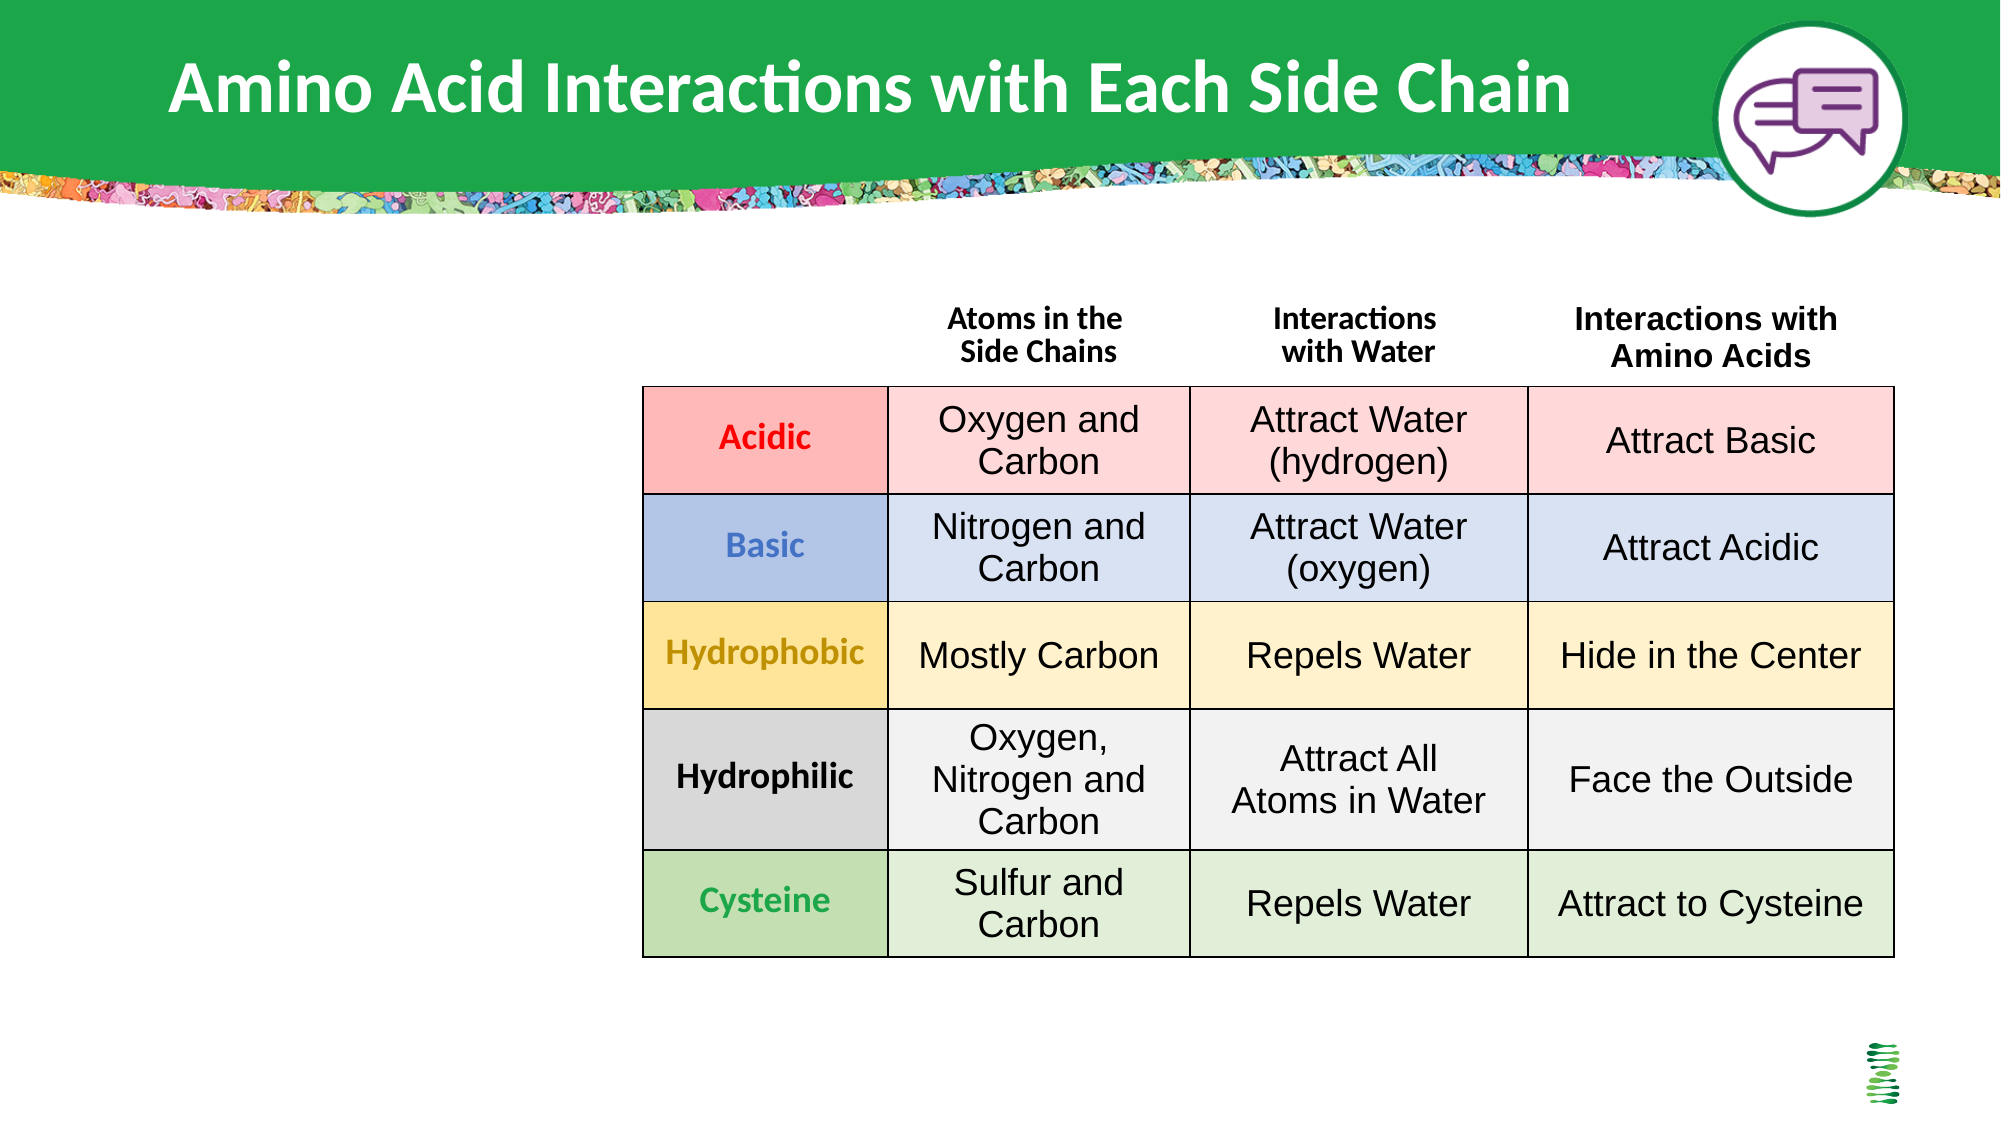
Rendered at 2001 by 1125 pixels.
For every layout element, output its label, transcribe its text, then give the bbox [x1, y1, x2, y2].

table_cell Oxygen and Carbon [889, 387, 1189, 493]
table_cell Face the Outside [1529, 710, 1893, 849]
table_cell Basic [644, 495, 887, 601]
table_header Interactions with Water [1191, 290, 1527, 386]
table_cell Sulfur and Carbon [889, 851, 1189, 956]
table_cell Nitrogen and Carbon [889, 495, 1189, 601]
table_cell Hide in the Center [1529, 602, 1893, 708]
table_cell Cysteine [644, 851, 887, 956]
table_cell Mostly Carbon [889, 602, 1189, 708]
table_cell Hydrophilic [644, 710, 887, 849]
table_cell Attract Water (oxygen) [1191, 495, 1527, 601]
text_box Amino Acid Interactions with Each Side Chain [153, 1, 1954, 165]
table_cell Repels Water [1191, 851, 1527, 956]
table_header [644, 290, 887, 386]
table_header Atoms in the Side Chains [889, 290, 1189, 386]
table_cell Hydrophobic [644, 602, 887, 708]
table_cell Repels Water [1191, 602, 1527, 708]
table_cell Attract Acidic [1529, 495, 1893, 601]
table_cell Oxygen, Nitrogen and Carbon [889, 710, 1189, 849]
table_cell Attract All Atoms in Water [1191, 710, 1527, 849]
table_cell Attract to Cysteine [1529, 851, 1893, 956]
table_cell Attract Basic [1529, 387, 1893, 493]
table_cell Attract Water (hydrogen) [1191, 387, 1527, 493]
table_header Interactions with Amino Acids [1529, 290, 1893, 386]
picture [0, 0, 2001, 1125]
table_cell Acidic [644, 387, 887, 493]
